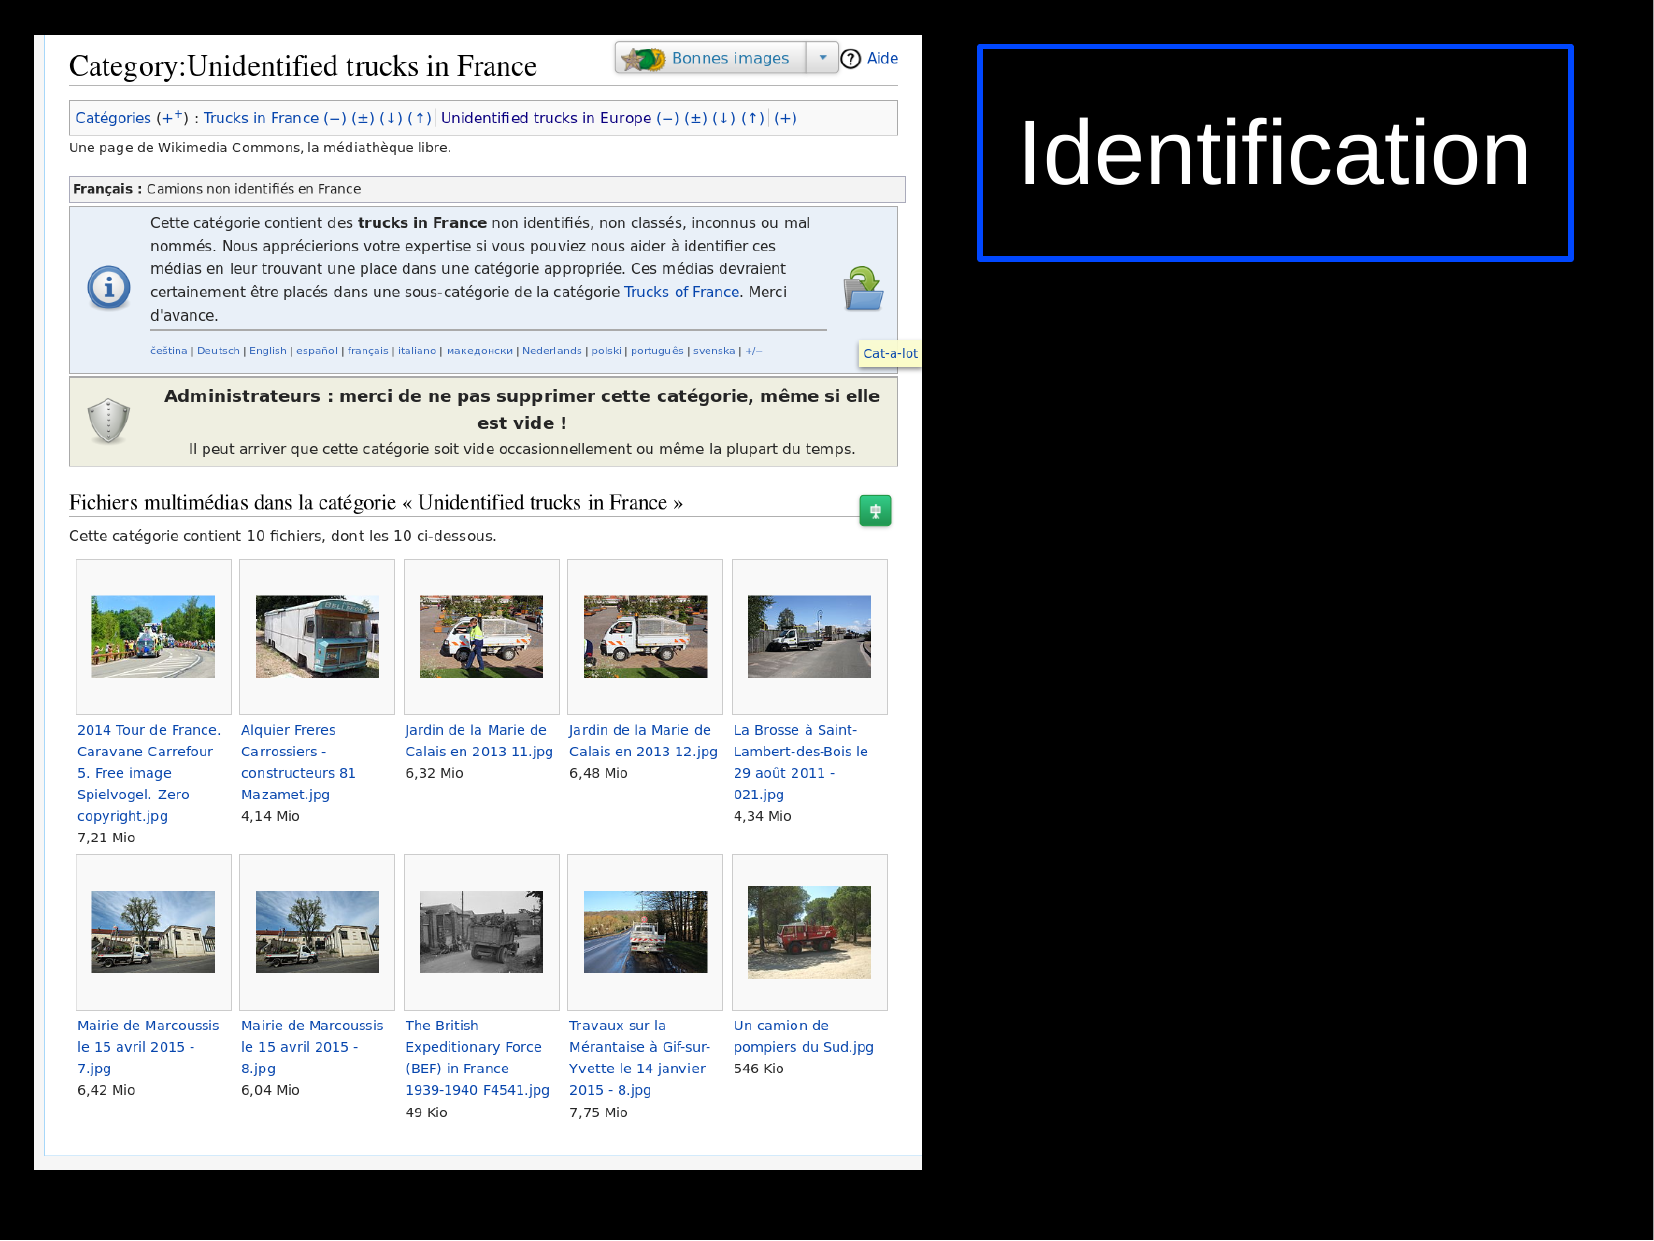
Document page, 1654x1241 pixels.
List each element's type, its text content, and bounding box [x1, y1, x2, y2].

title Identification [980, 46, 1571, 260]
picture [34, 35, 922, 1170]
